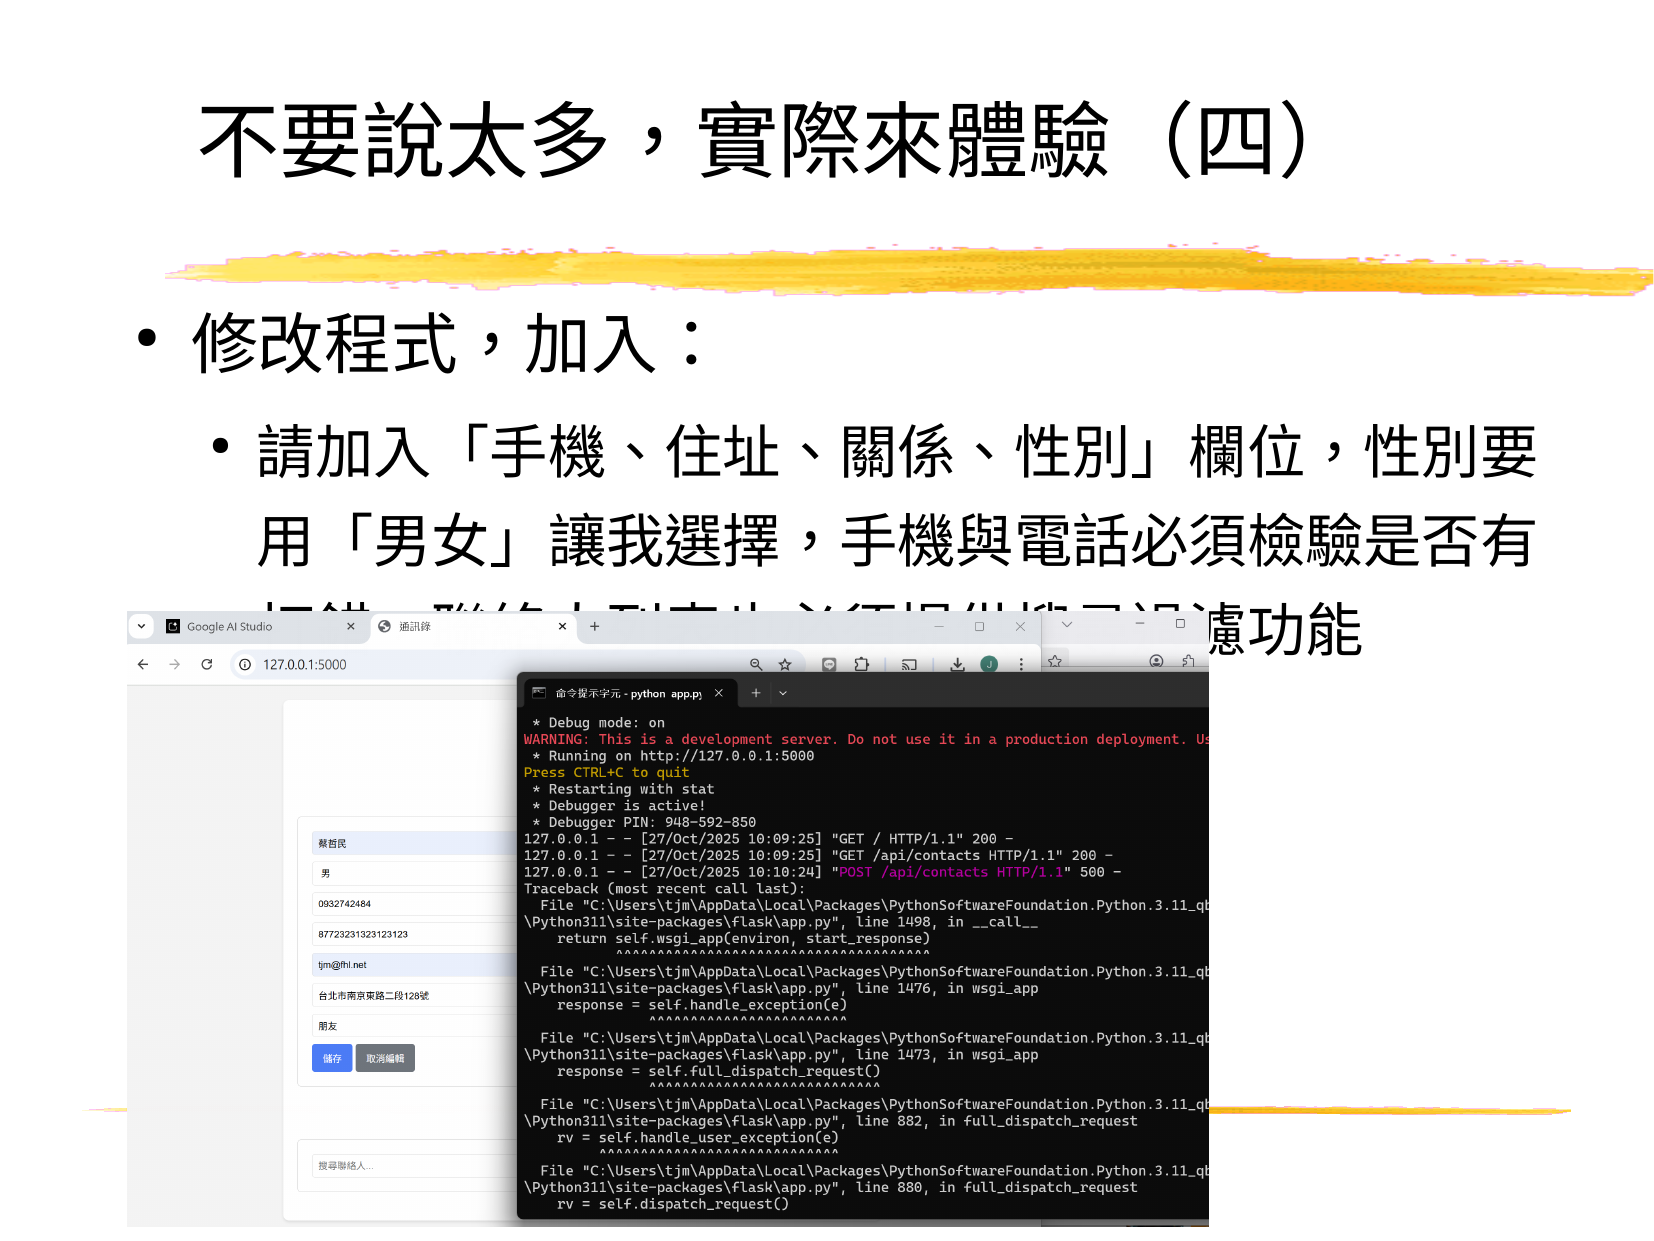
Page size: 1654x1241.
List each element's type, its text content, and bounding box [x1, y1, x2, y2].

picture [82, 611, 1571, 1227]
title 不要說太多，實際來體驗（四） [76, 28, 1482, 235]
list 修改程式，加入： 請加入「手機、住址、關係、性別」欄位，性別要用「男女」讓我選擇，手機與電話必須檢驗是否有打錯，聯絡人列表也必須提供搜尋過濾功能 [135, 285, 1541, 1030]
picture [165, 237, 1654, 308]
